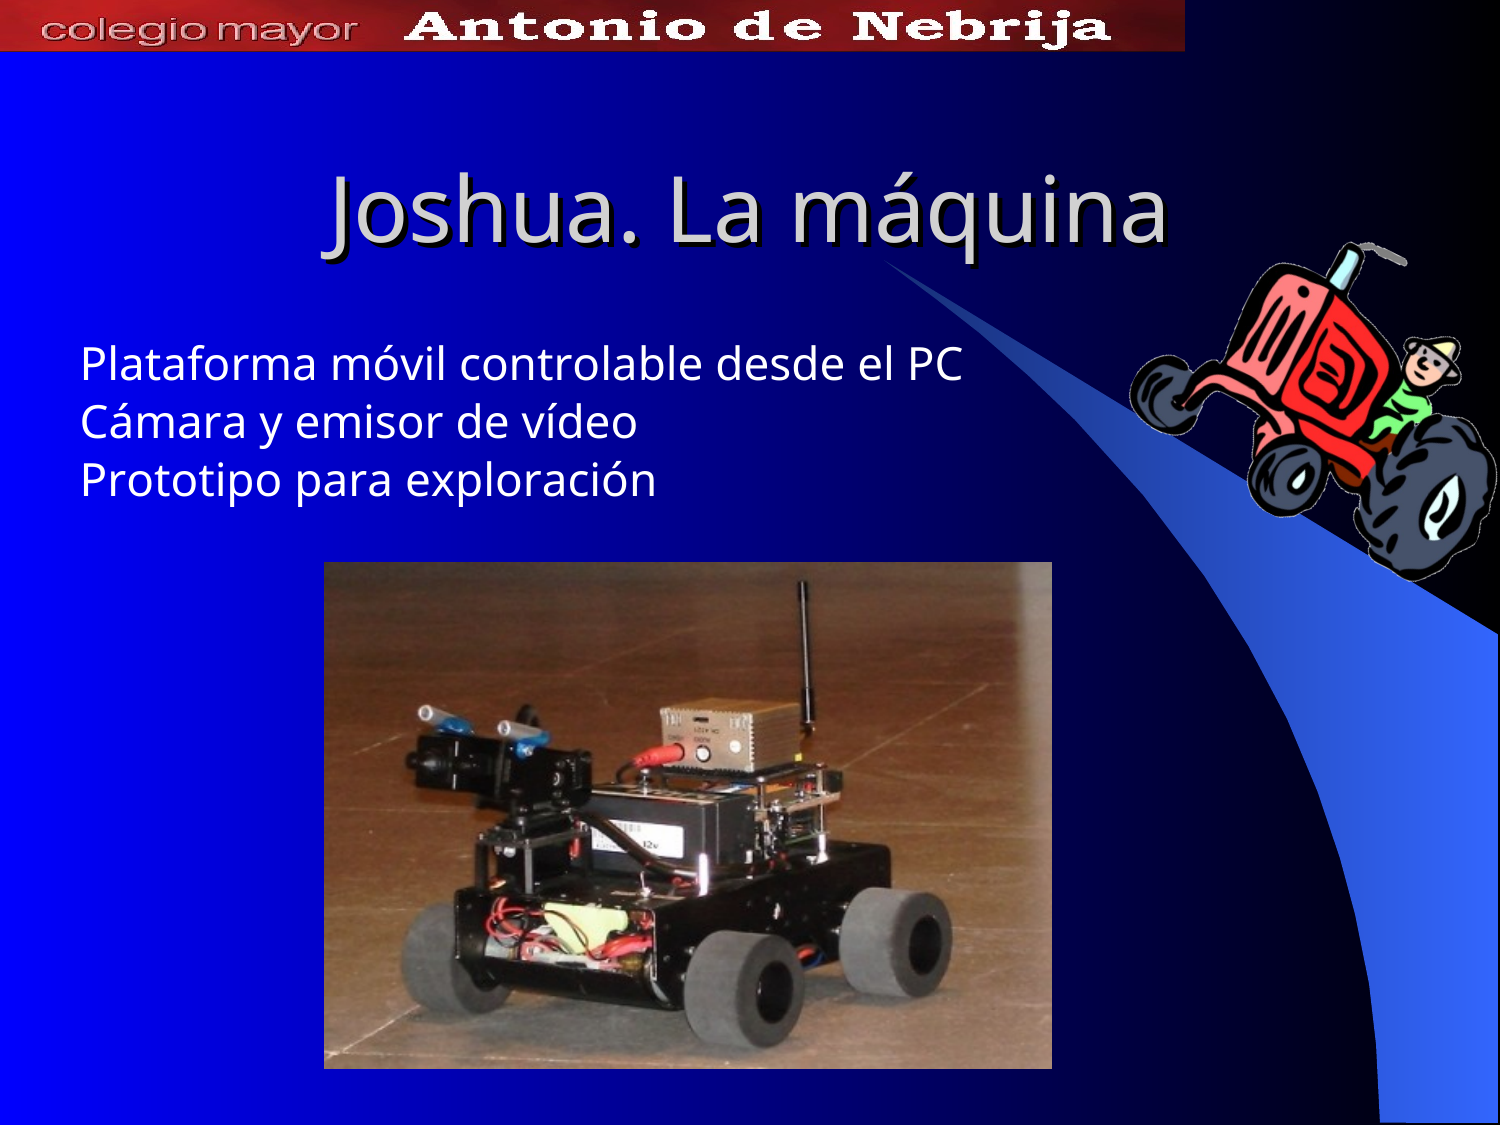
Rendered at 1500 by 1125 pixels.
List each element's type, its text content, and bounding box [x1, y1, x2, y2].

picture [0, 0, 1185, 52]
text_box Plataforma móvil controlable desde el PC Cámara y emisor de vídeo Prototipo para exploración [64, 326, 1272, 516]
title Joshua. La máquina [0, 144, 1500, 270]
picture [324, 562, 1052, 1069]
picture [1107, 173, 1500, 602]
